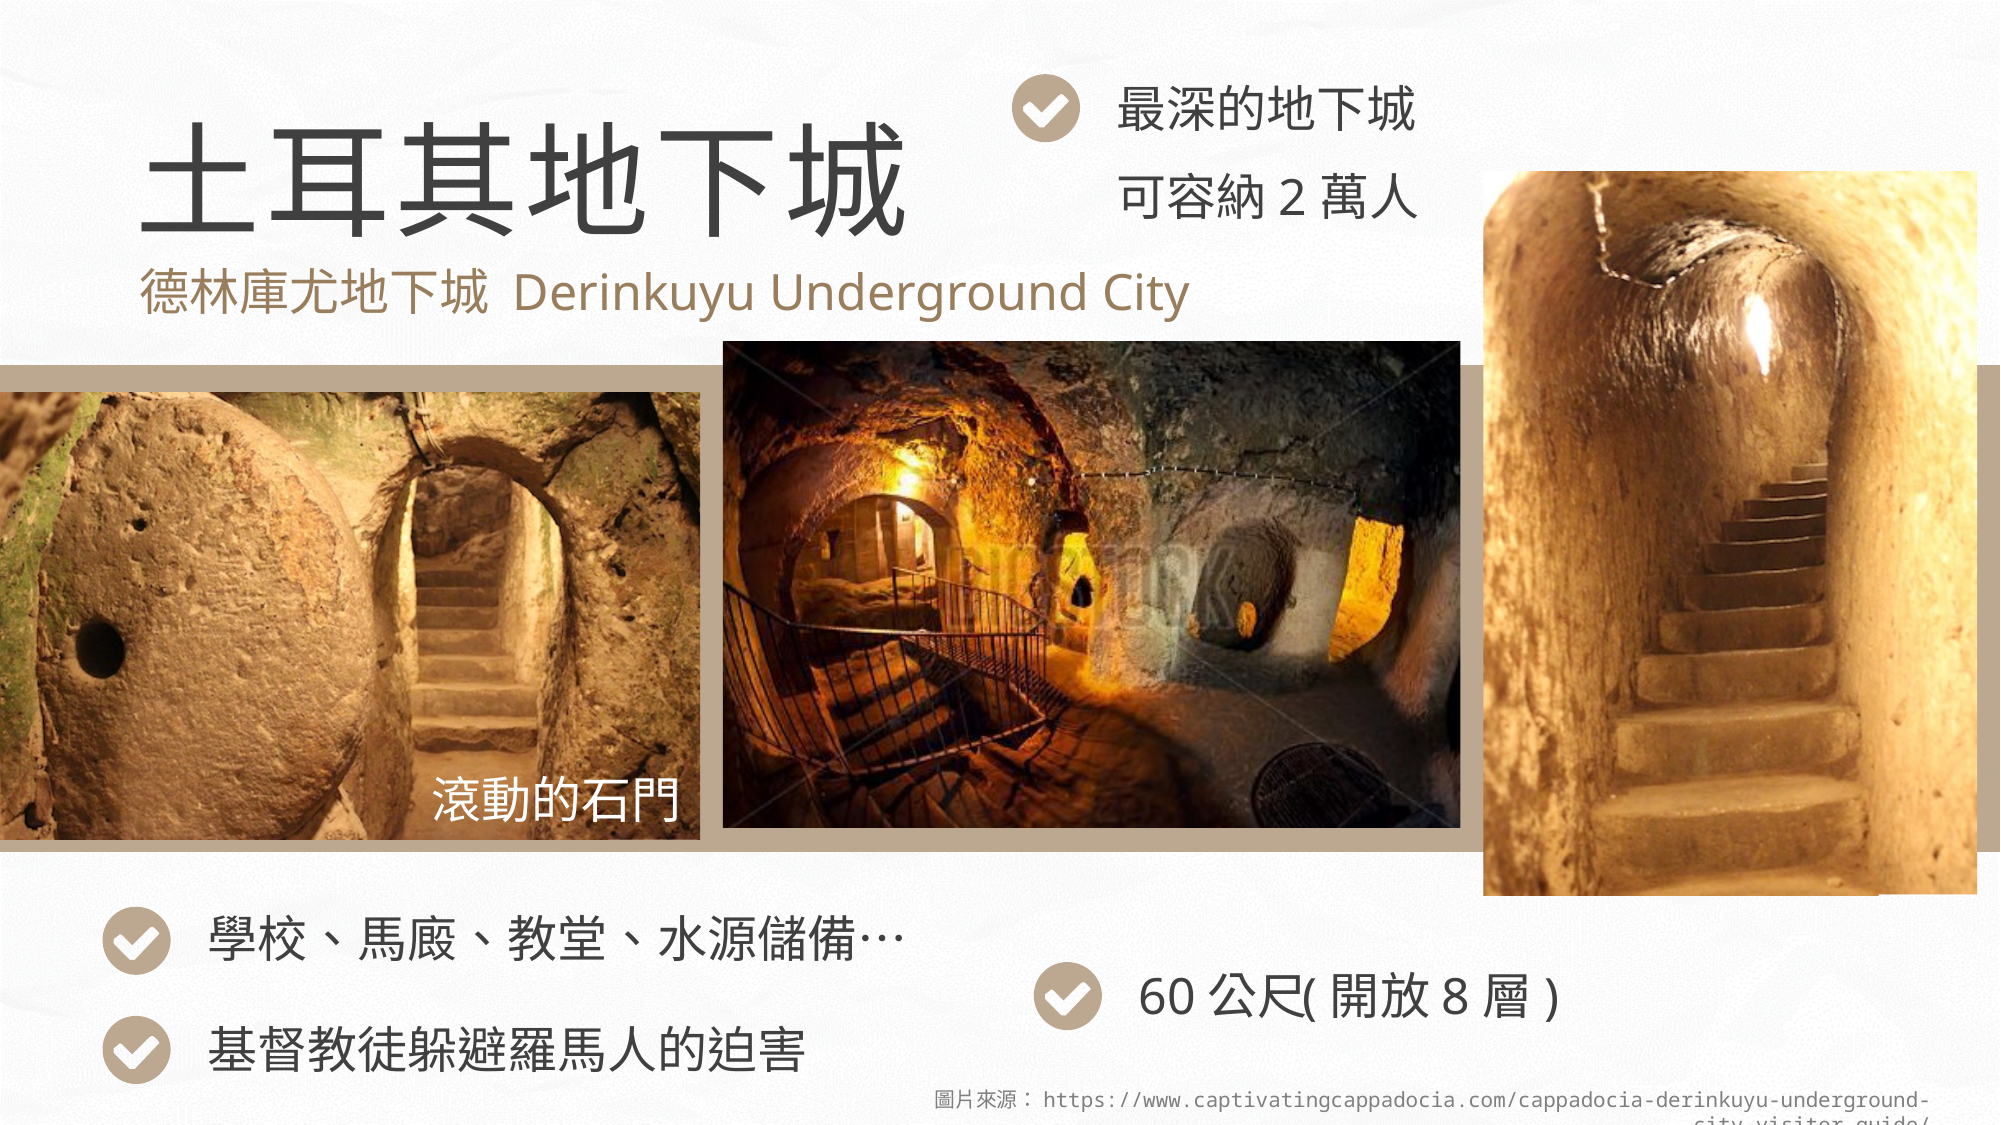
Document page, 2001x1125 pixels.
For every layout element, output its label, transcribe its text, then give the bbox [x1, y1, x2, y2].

text_box 滾動的石門 [416, 761, 761, 837]
text_box [1013, 74, 1081, 143]
text_box 可容納2萬人 [1101, 157, 1589, 234]
text_box [0, 365, 1483, 852]
text_box [102, 1015, 171, 1085]
text_box (開放8層) [1335, 957, 1646, 1034]
text_box 基督教徒躲避羅馬人的迫害 [192, 1010, 881, 1087]
text_box [1978, 365, 2000, 852]
picture [0, 392, 701, 840]
text_box 圖片來源：https://www.captivatingcappadocia.com/cappadocia-derinkuyu-underground-city-visitor-guide/ [919, 1078, 2000, 1120]
text_box [1033, 962, 1102, 1031]
picture [1483, 171, 1978, 896]
picture [722, 341, 1461, 828]
text_box 最深的地下城 [1101, 69, 1589, 146]
text_box [0, 365, 722, 761]
text_box 60公尺 [1123, 957, 1335, 1034]
text_box 學校、馬廄、教堂、水源儲備… [192, 899, 962, 976]
text_box 德林庫尤地下城 Derinkuyu Underground City [124, 253, 1254, 329]
text_box 土耳其地下城 [125, 97, 1037, 253]
text_box [102, 906, 171, 975]
